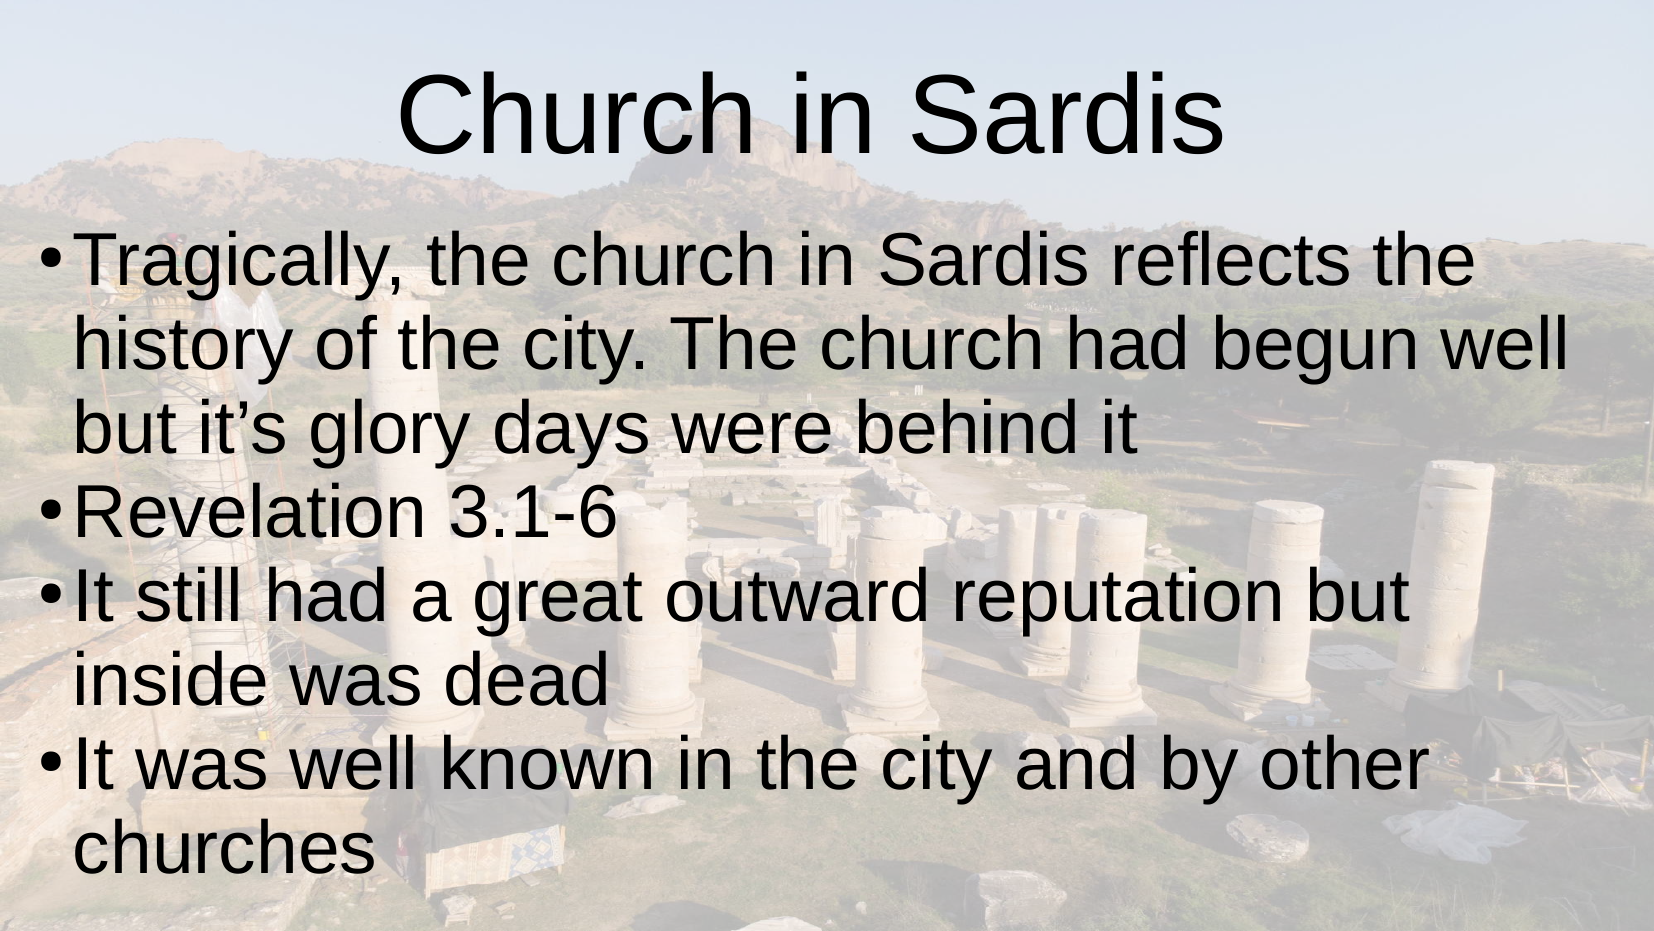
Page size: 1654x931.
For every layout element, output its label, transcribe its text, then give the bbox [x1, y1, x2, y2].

title Church in Sardis [82, 37, 1571, 193]
subtitle Tragically, the church in Sardis reflects the history of the city. The church had begun well but it’s glory days were behind it Revelation 3.1-6 It still had a great outward reputation but inside was dead It was well known in the city and by other churches [37, 217, 1613, 931]
picture [0, 0, 1654, 931]
